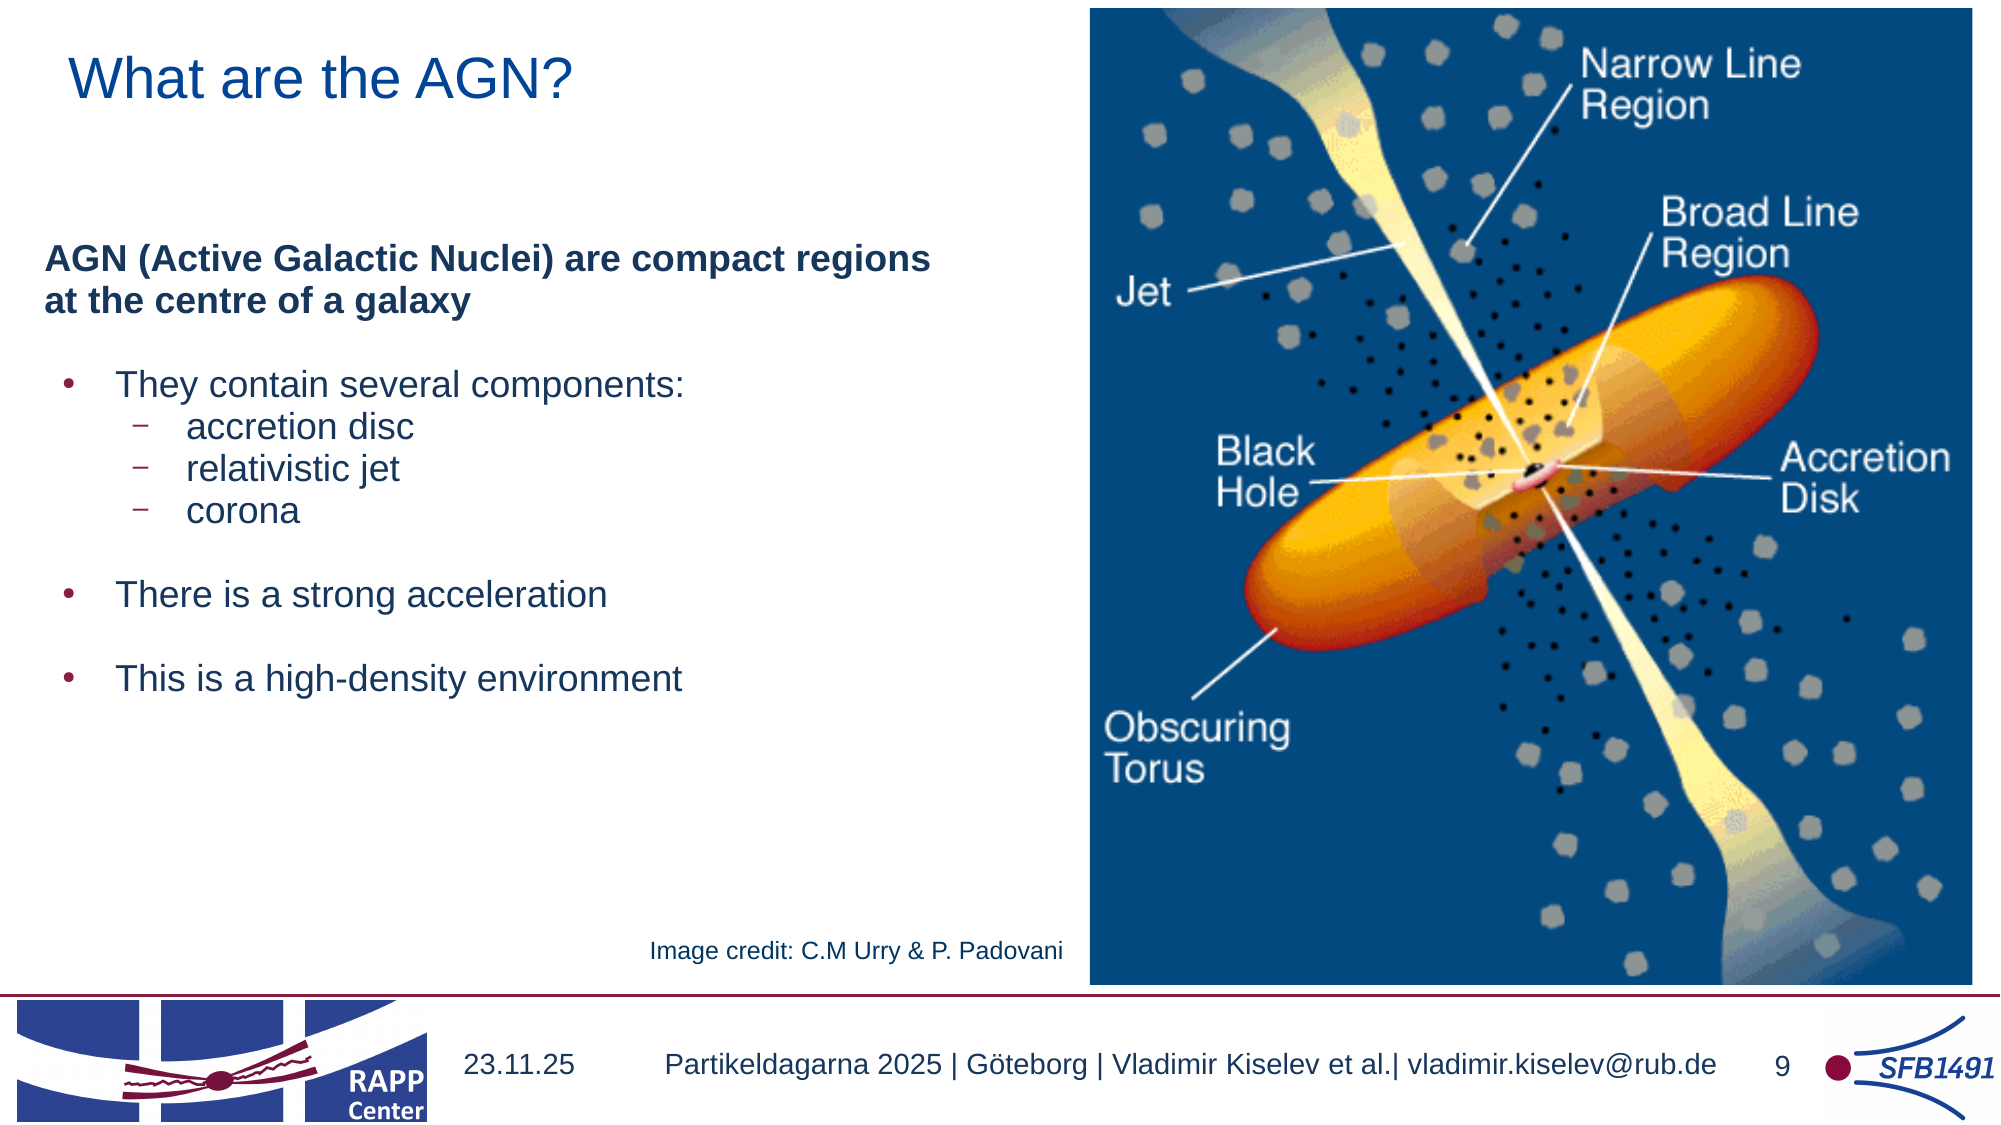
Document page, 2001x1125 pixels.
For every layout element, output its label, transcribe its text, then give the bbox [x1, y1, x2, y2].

text_box AGN (Active Galactic Nuclei) are compact regions at the centre of a galaxy They contain several components: accretion disc relativistic jet corona There is a strong acceleration This is a high-density environment [29, 230, 975, 939]
picture [17, 1000, 427, 1122]
text_box Image credit: C.M Urry & P. Padovani [649, 927, 1089, 972]
picture [1089, 8, 1973, 985]
picture [1821, 1011, 2000, 1125]
title What are the AGN? [53, 0, 1779, 160]
